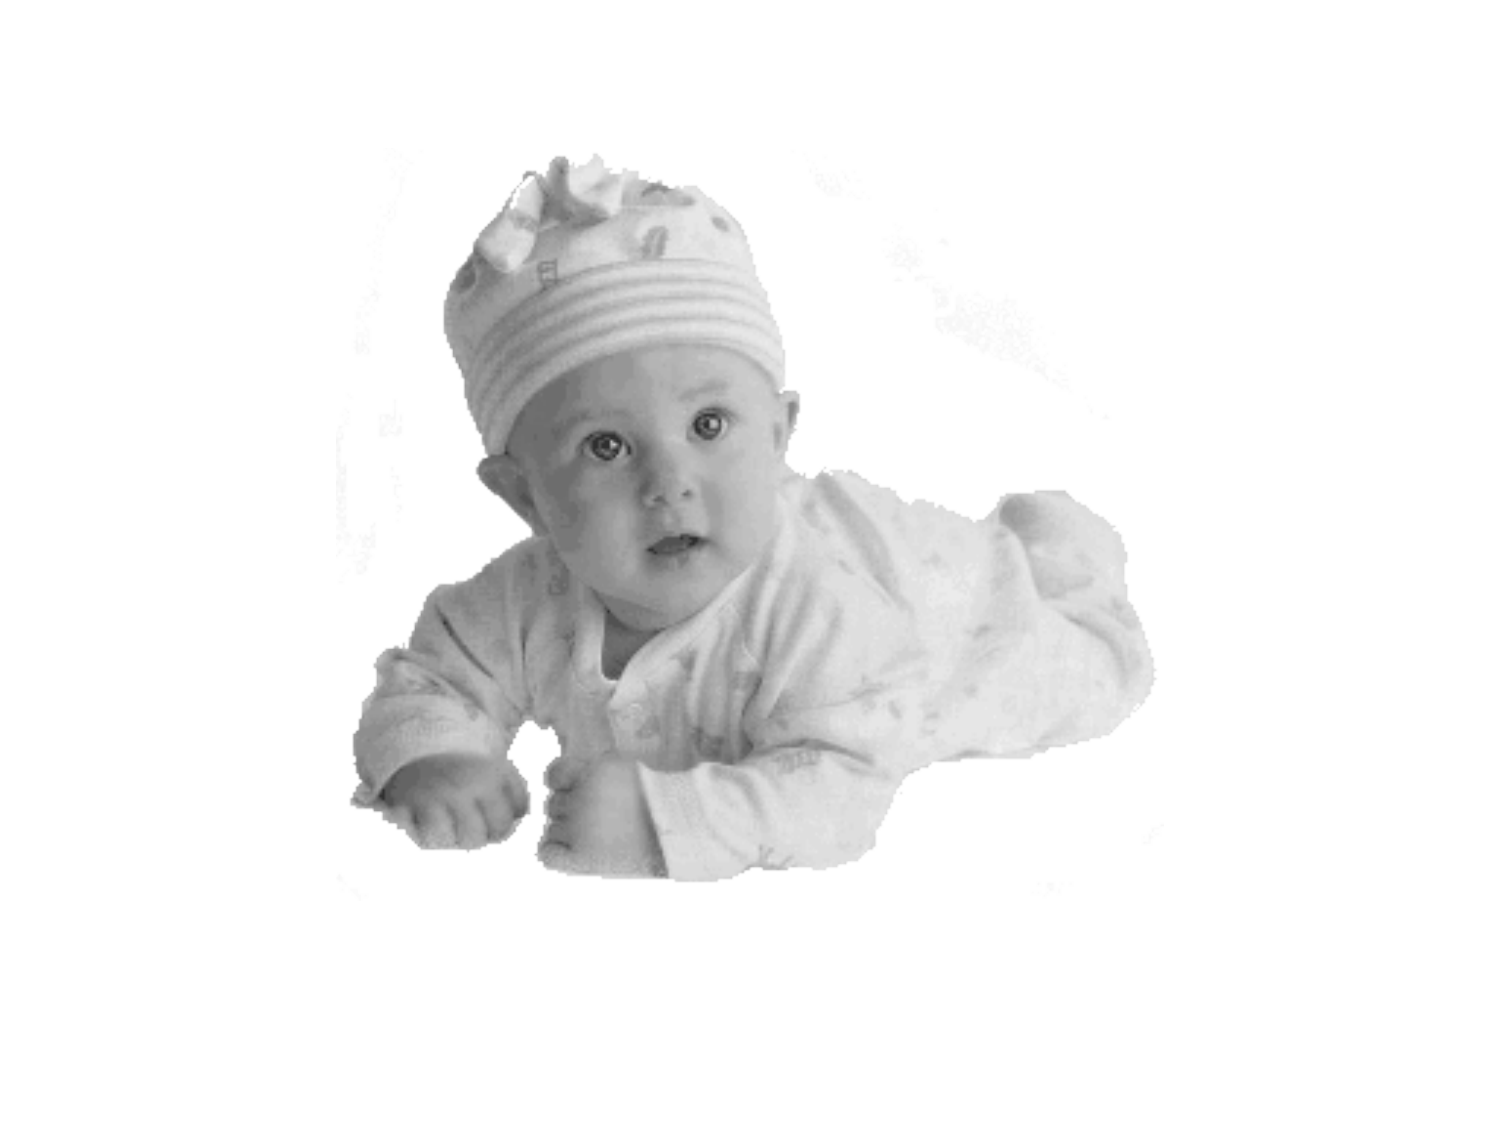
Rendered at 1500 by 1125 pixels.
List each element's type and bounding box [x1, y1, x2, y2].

picture [336, 148, 1164, 901]
